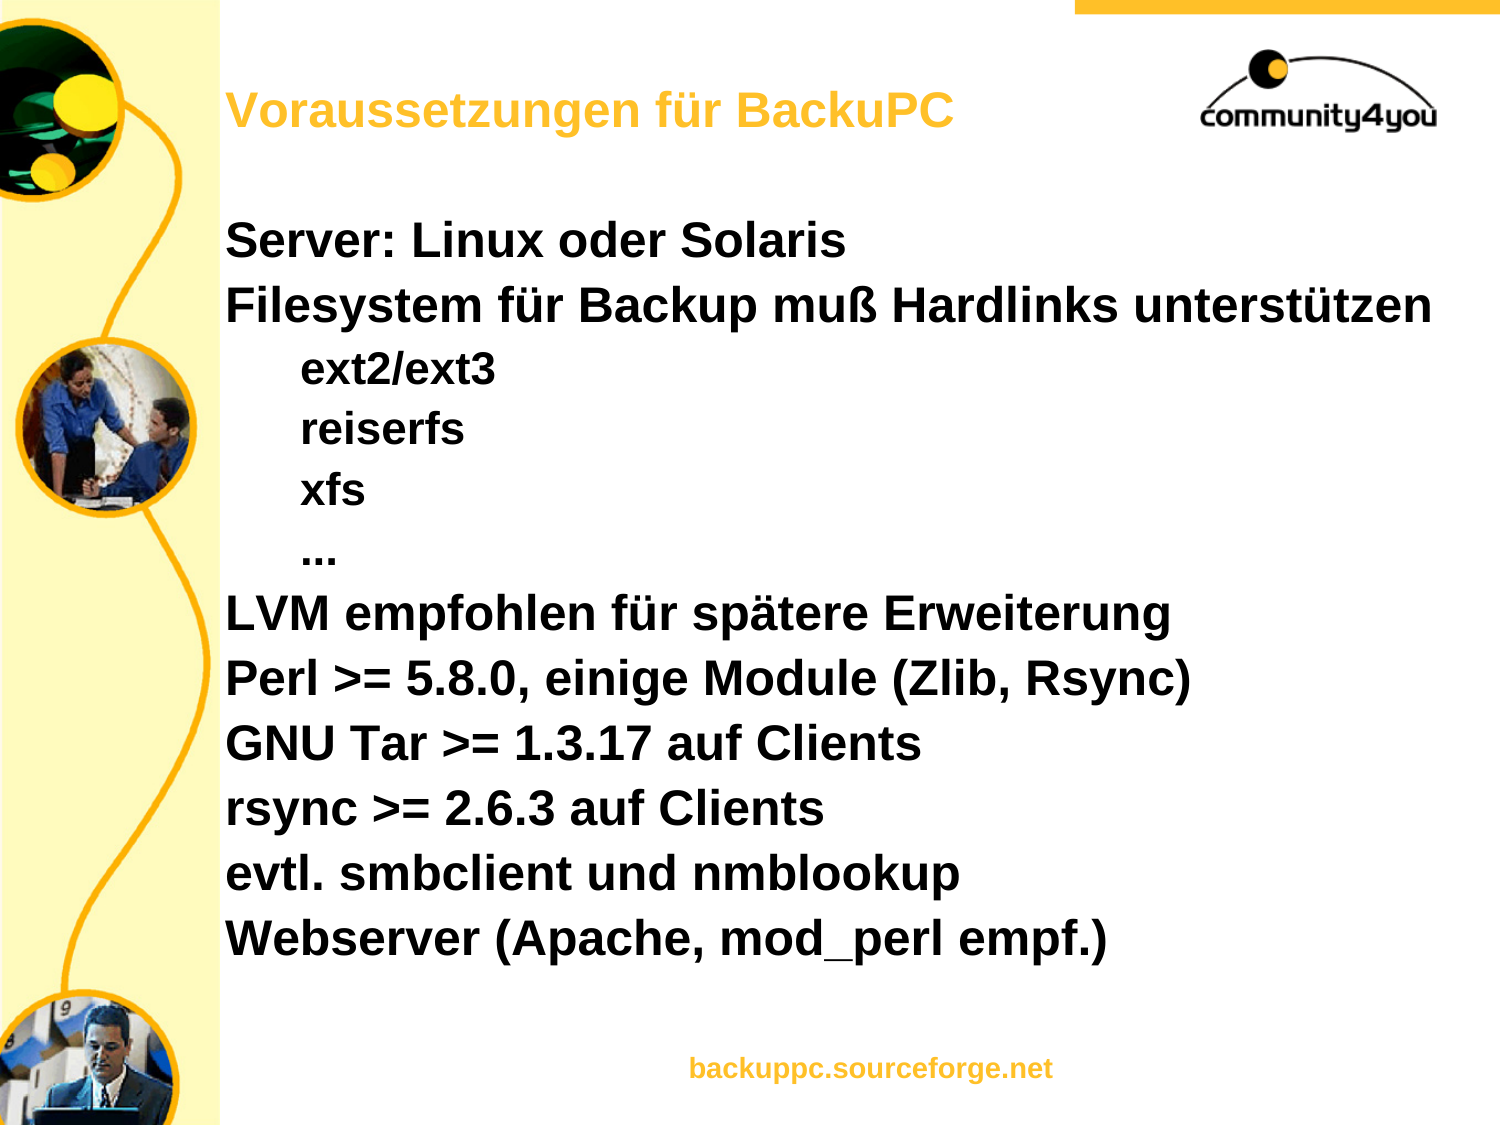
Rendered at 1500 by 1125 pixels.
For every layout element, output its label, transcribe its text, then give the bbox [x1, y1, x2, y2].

picture [1388, 49, 1437, 133]
picture [0, 0, 220, 1125]
list Server: Linux oder Solaris Filesystem für Backup muß Hardlinks unterstützen ext2/ext3 reiserfs xfs ... LVM empfohlen für spätere Erweiterung Perl >= 5.8.0, einige Module (Zlib, Rsync) GNU Tar >= 1.3.17 auf Clients rsync >= 2.6.3 auf Clients evtl. smbclient und nmblookup Webserver (Apache, mod_perl empf.) [225, 212, 1488, 1063]
title Voraussetzungen für BackuPC [224, 42, 1388, 179]
